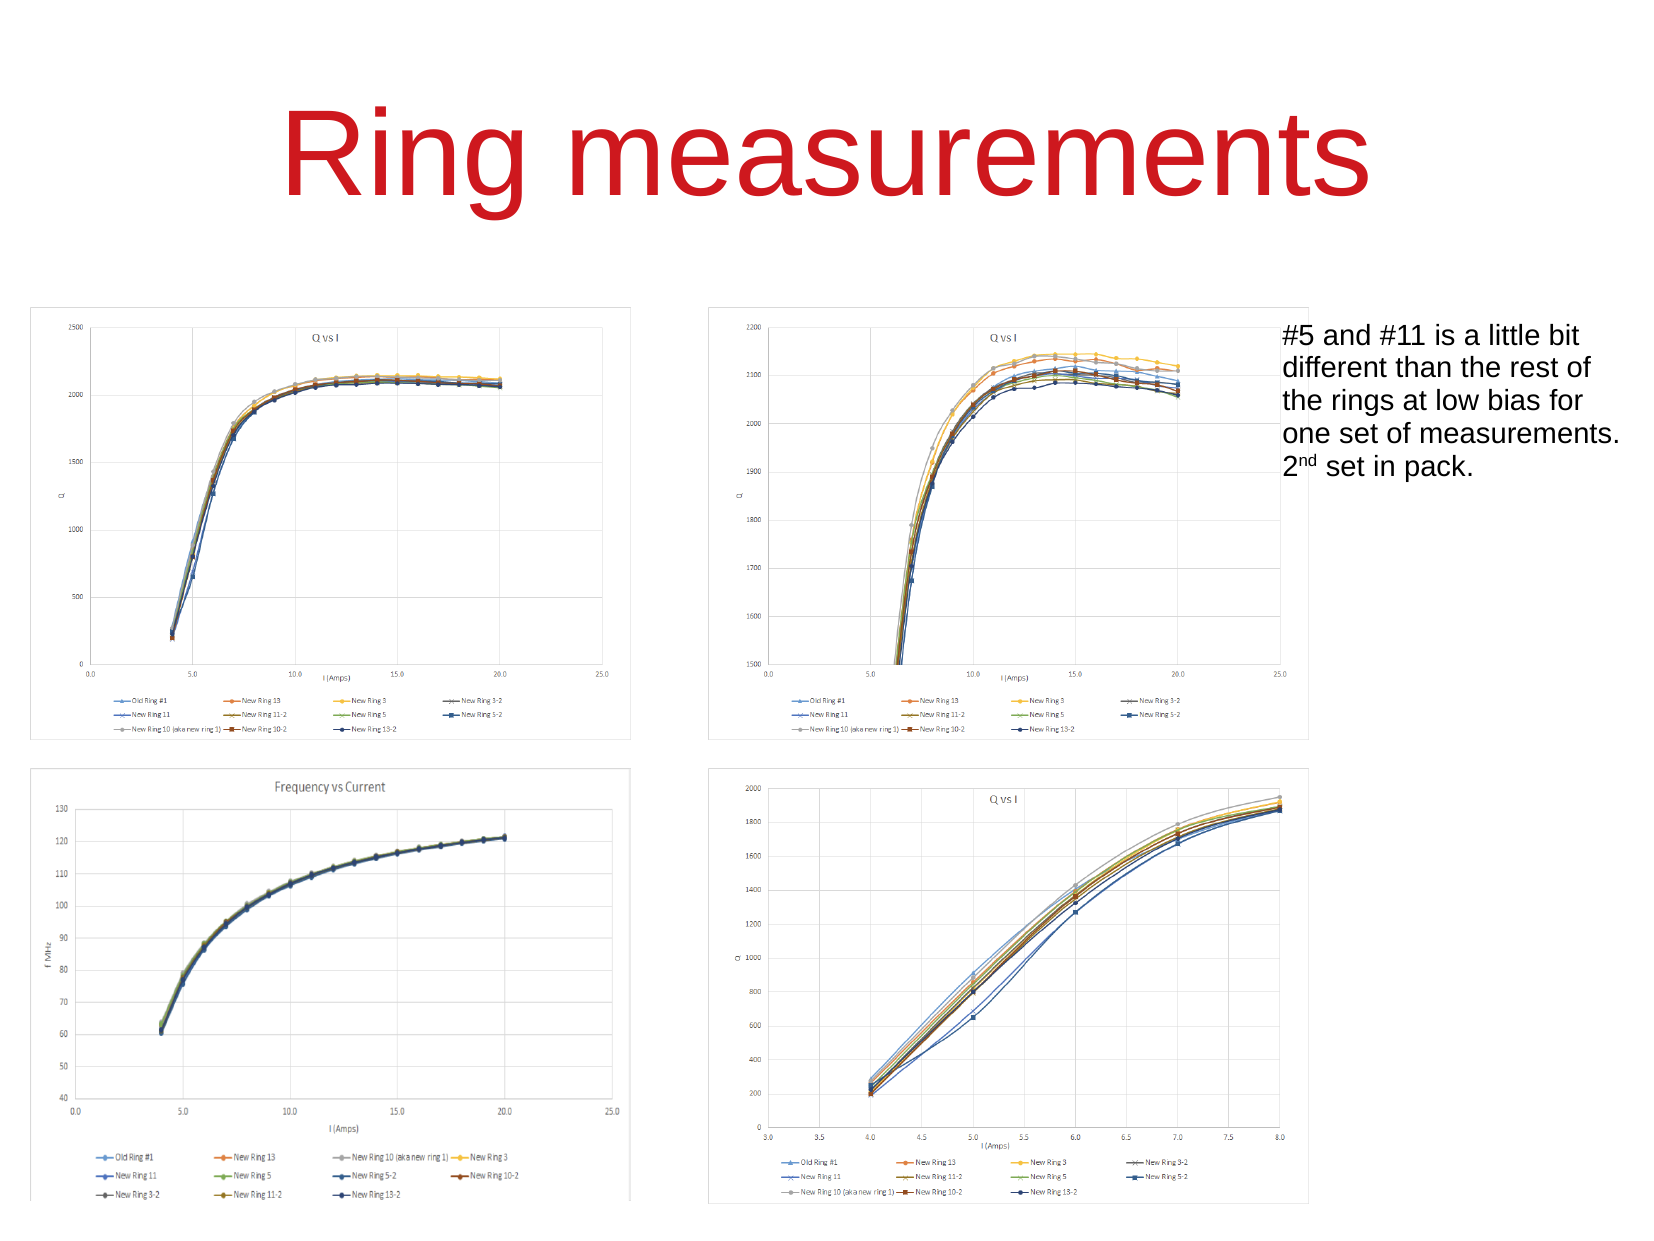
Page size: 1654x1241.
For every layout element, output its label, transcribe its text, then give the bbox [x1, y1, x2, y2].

title Ring measurements [82, 49, 1571, 257]
picture [708, 768, 1309, 1204]
picture [30, 768, 631, 1201]
text_box #5 and #11 is a little bit different than the rest of the rings at low bias for one set of measurements. 2nd set in pack. [1267, 311, 1647, 627]
picture [30, 307, 631, 740]
picture [708, 307, 1309, 740]
